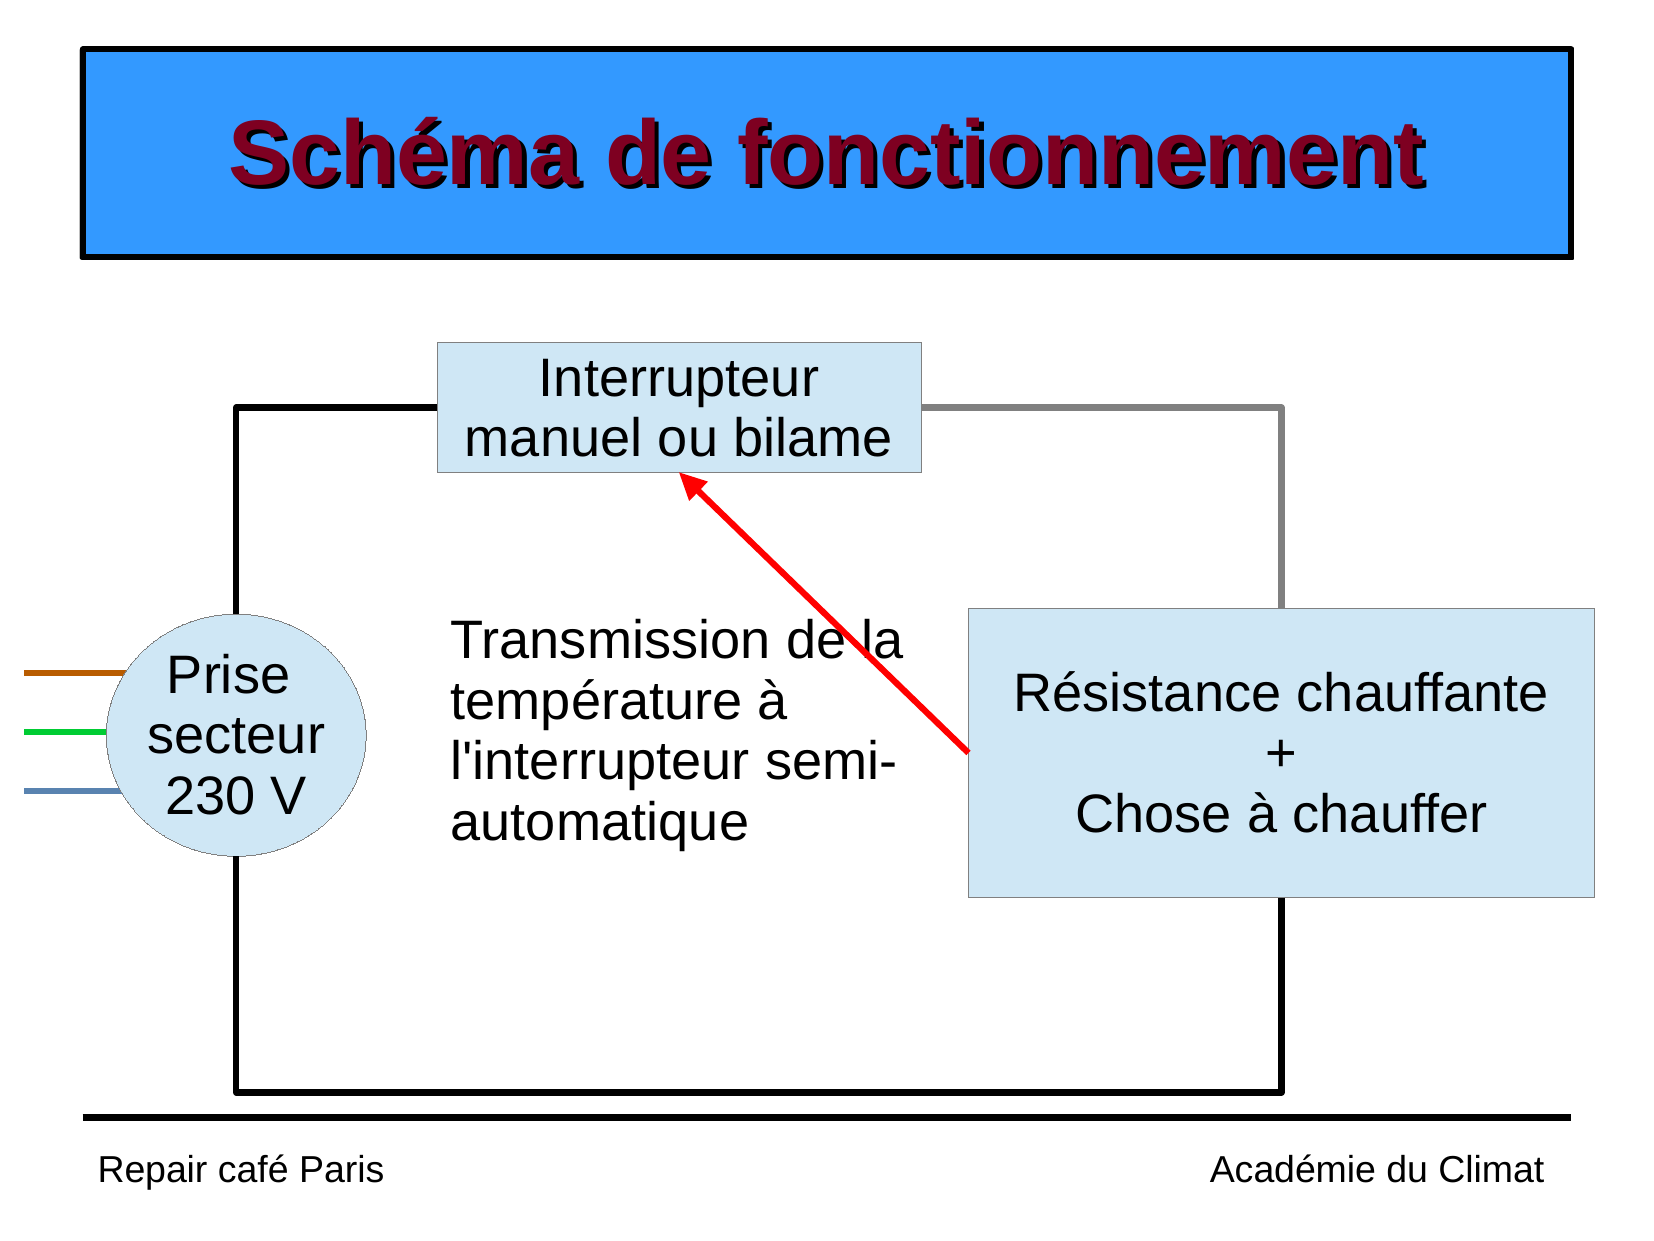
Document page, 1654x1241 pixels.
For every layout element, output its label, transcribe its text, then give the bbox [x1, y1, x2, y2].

title Schéma de fonctionnement [82, 49, 1571, 257]
text_box Interrupteur manuel ou bilame [437, 342, 922, 473]
text_box Transmission de la température à l'interrupteur semi-automatique [819, 602, 939, 719]
text_box Prise secteur 230 V [106, 614, 367, 857]
text_box Repair café Paris Académie du Climat [82, 1141, 1571, 1198]
text_box Résistance chauffante + Chose à chauffer [968, 608, 1595, 898]
text_box Transmission de la température à l'interrupteur semi-automatique [435, 602, 939, 860]
